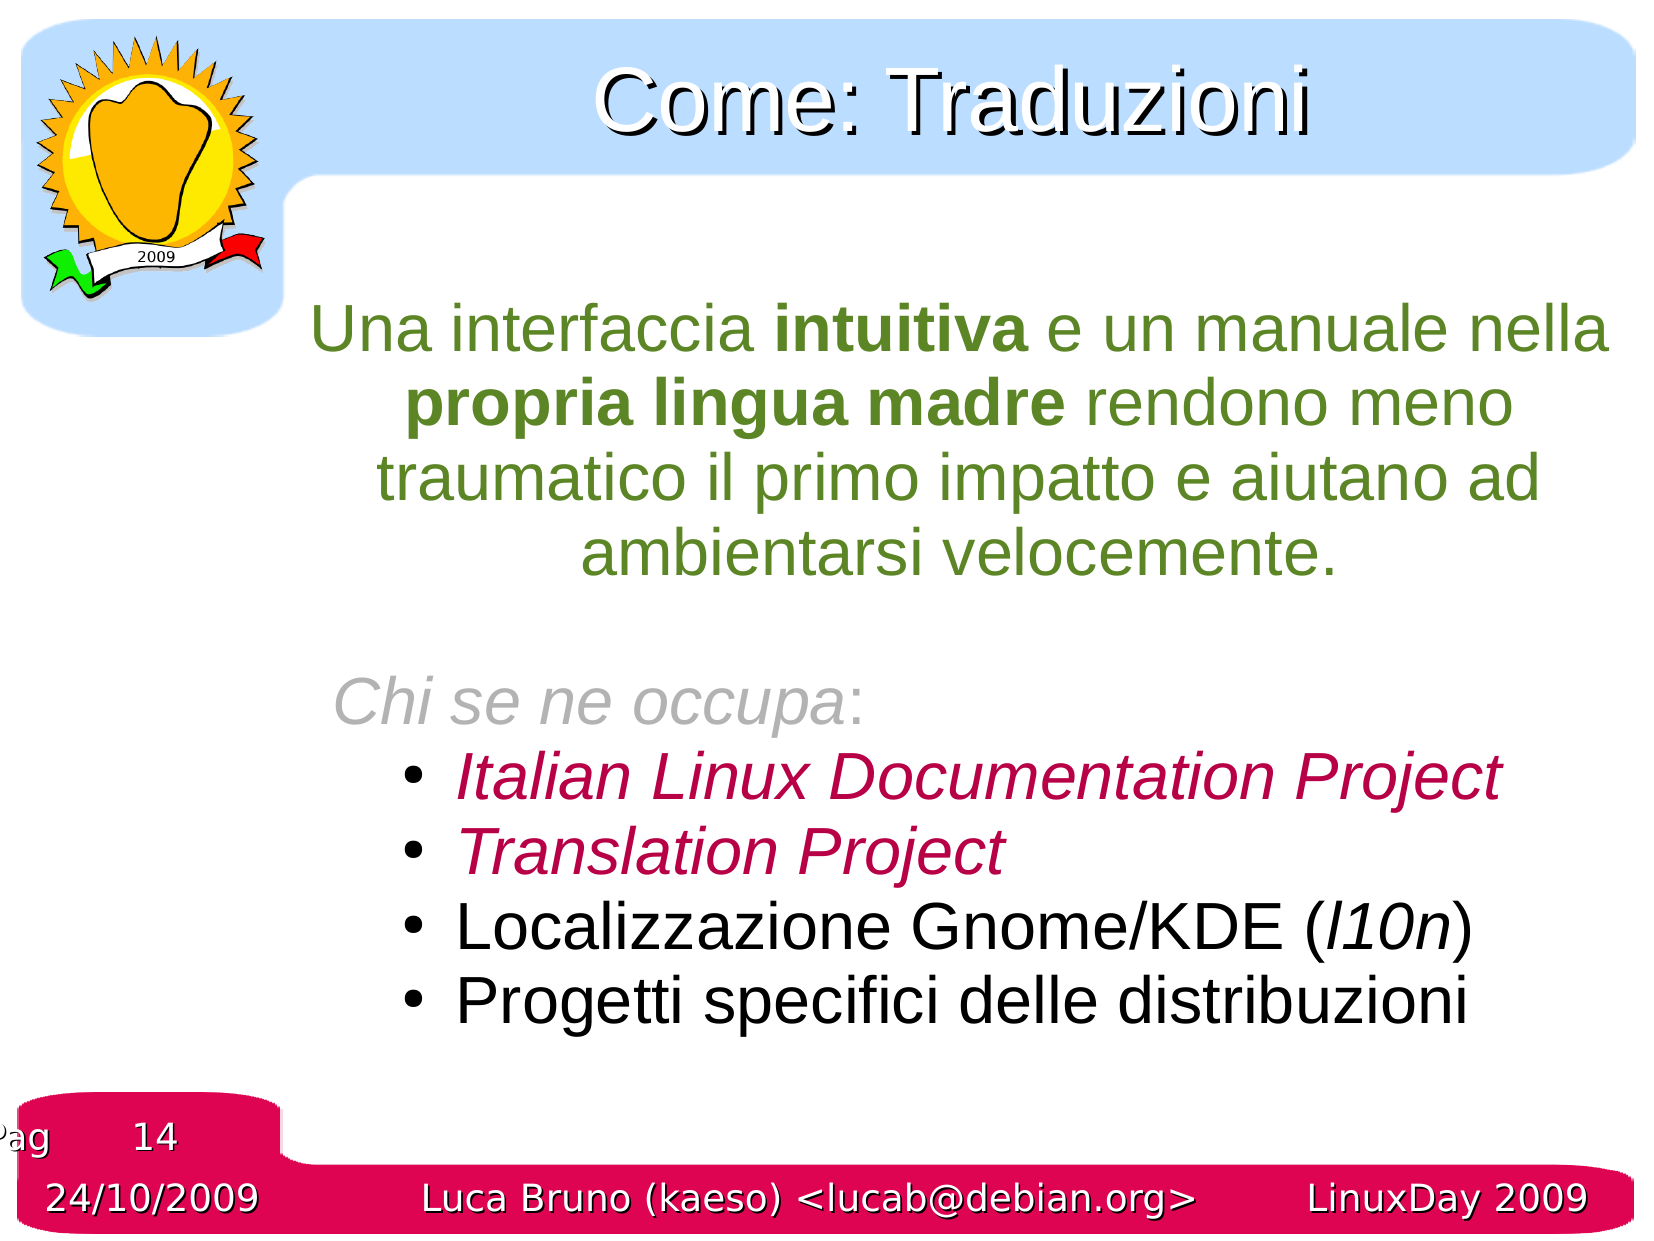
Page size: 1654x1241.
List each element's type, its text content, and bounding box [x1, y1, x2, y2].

text_box Pag <number> [46, 1108, 278, 1182]
text_box 24/10/2009 [29, 1169, 284, 1241]
picture [35, 1133, 44, 1147]
title Come: Traduzioni [265, 3, 1636, 196]
picture [21, 19, 1636, 337]
text_box Luca Bruno (kaeso) <lucab@debian.org> LinuxDay 2009 [405, 1169, 1604, 1241]
subtitle Una interfaccia intuitiva e un manuale nella propria lingua madre rendono meno traumatico il primo impatto e aiutano ad ambientarsi velocemente. Chi se ne occupa: Italian Linux Documentation Project Translation Project Localizzazione Gnome/KDE (l10n) Progetti specifici delle distribuzioni [295, 206, 1625, 1123]
picture [17, 1092, 1634, 1234]
